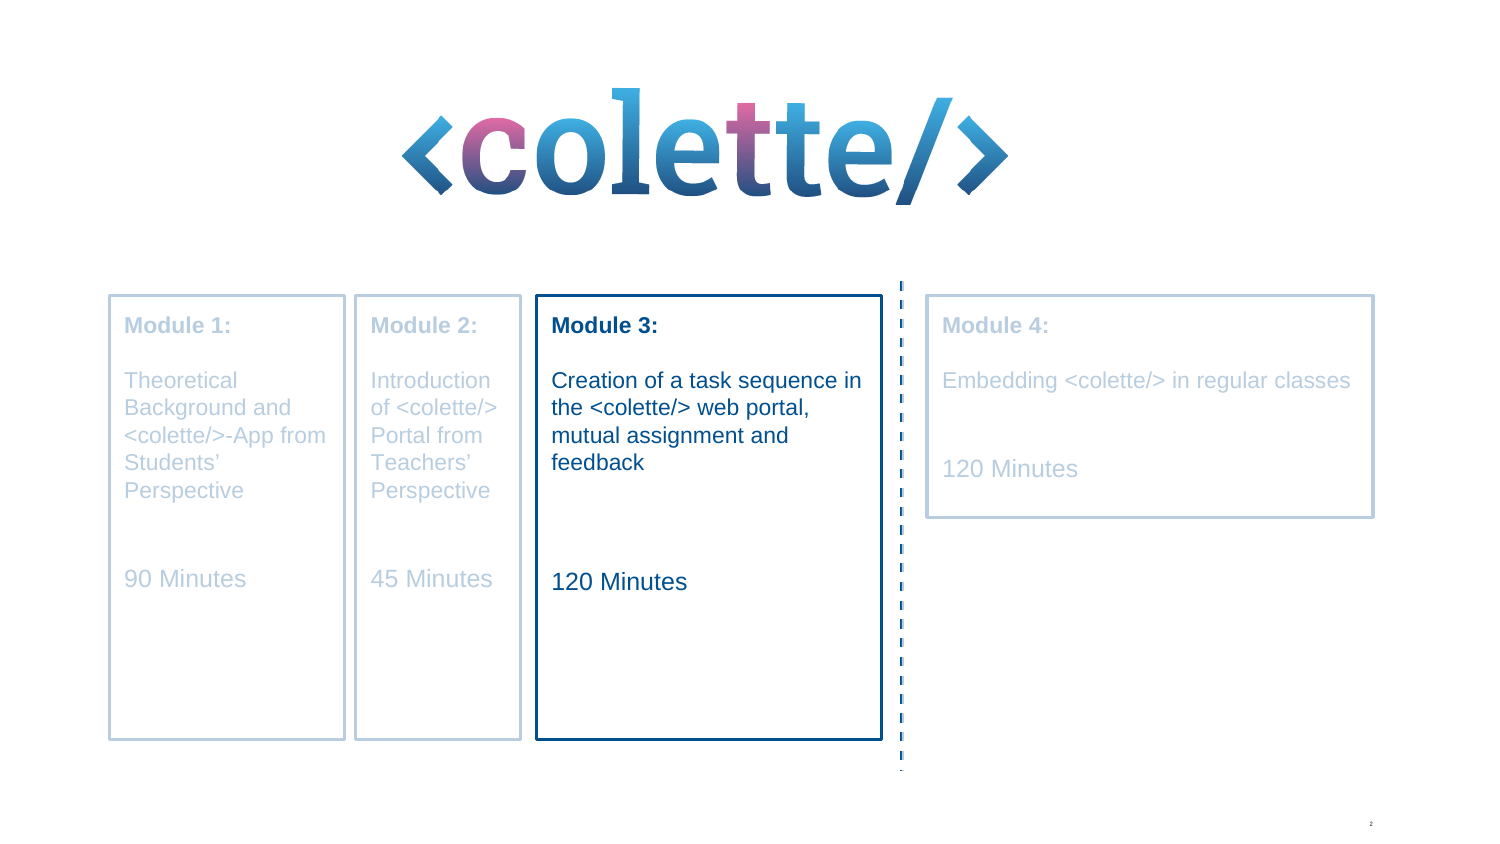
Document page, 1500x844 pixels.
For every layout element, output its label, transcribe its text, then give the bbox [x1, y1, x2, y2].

picture [306, 13, 1103, 279]
text_box ‹#› [1364, 819, 1478, 833]
text_box [902, 262, 1424, 791]
text_box [82, 253, 528, 782]
text_box Module 3: Creation of a task sequence in the <colette/> web portal, mutual assignment and feedback 120 Minutes [536, 295, 882, 740]
